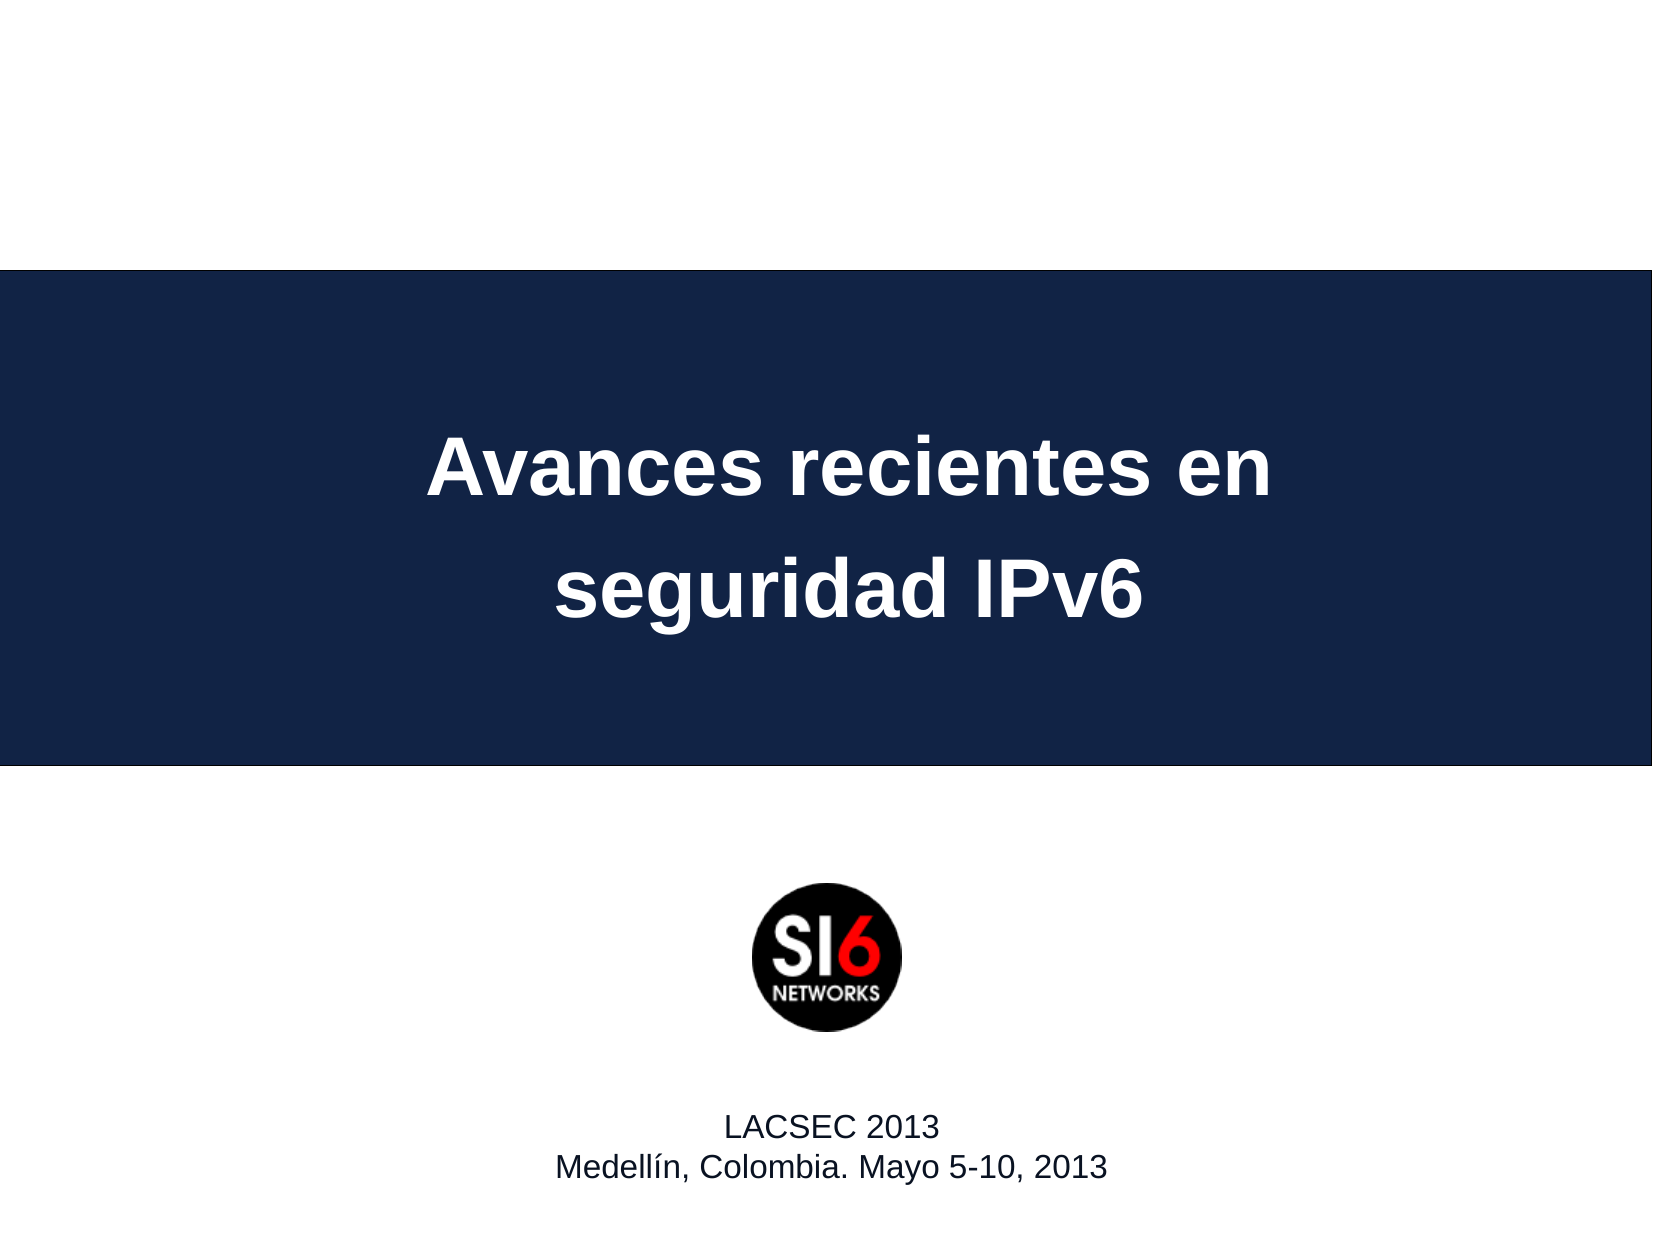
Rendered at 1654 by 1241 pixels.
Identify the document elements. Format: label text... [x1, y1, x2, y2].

list LACSEC 2013 Medellín, Colombia. Mayo 5-10, 2013 [331, 1108, 1262, 1214]
list Avances recientes en seguridad IPv6 [67, 420, 1561, 661]
picture [752, 883, 902, 1032]
